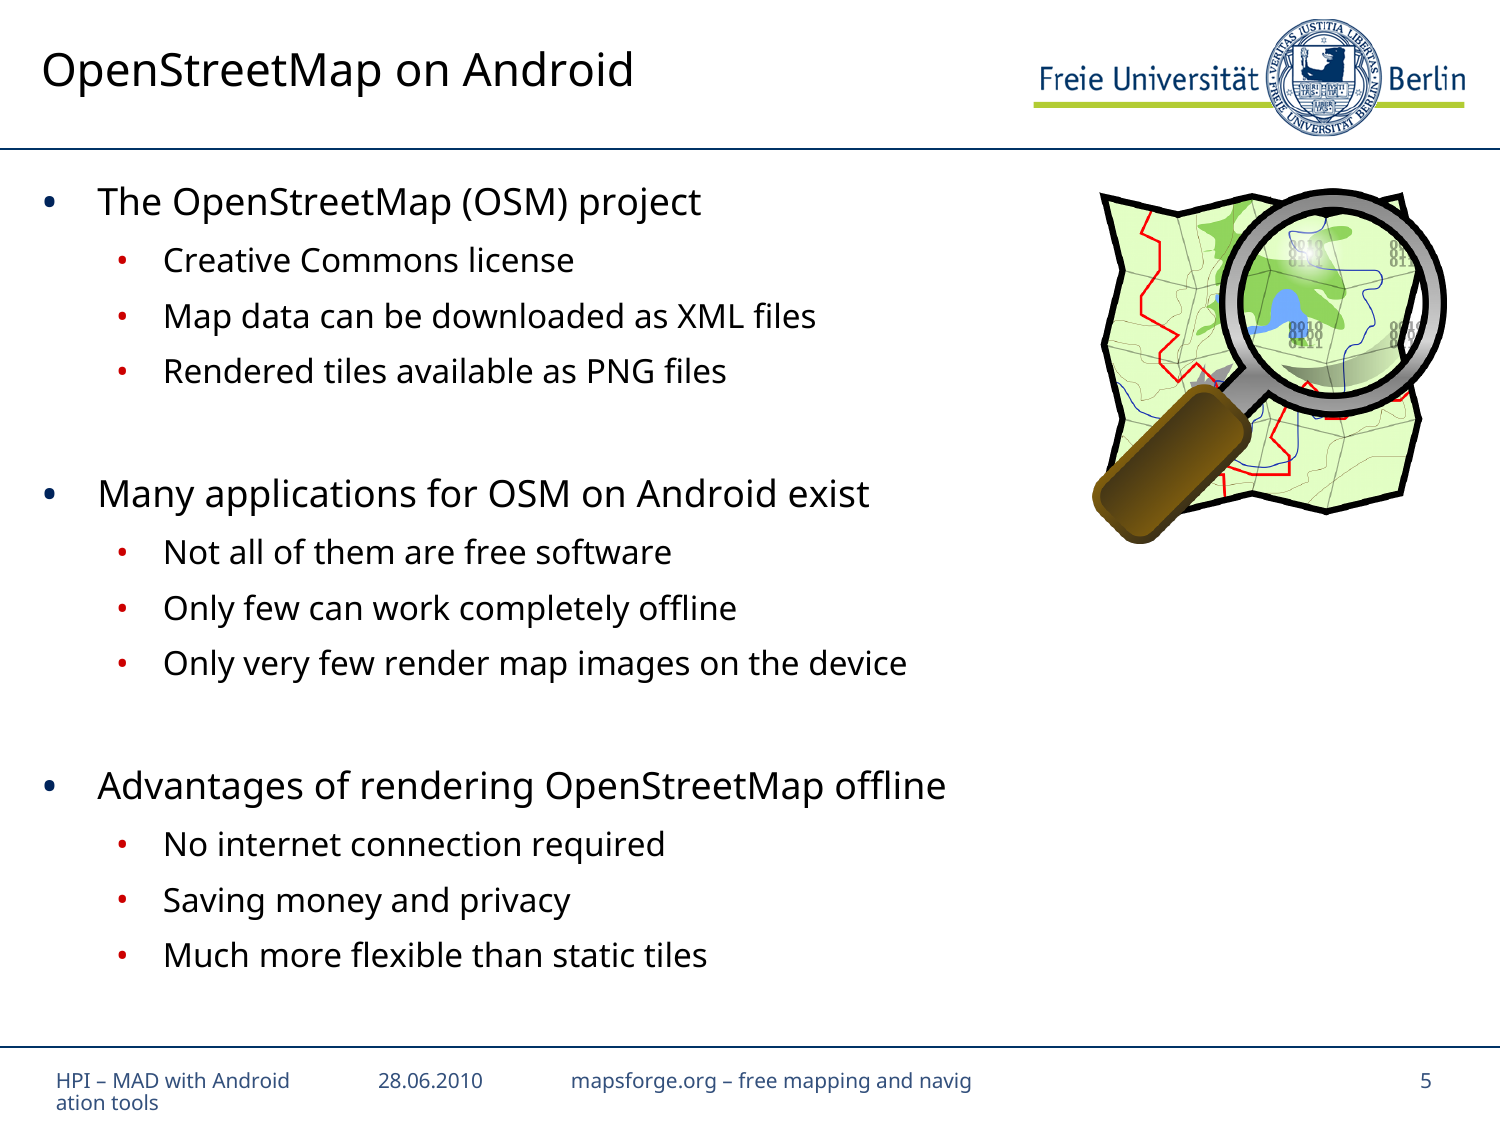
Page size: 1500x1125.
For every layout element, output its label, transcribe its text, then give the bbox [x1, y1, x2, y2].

picture [1092, 188, 1447, 544]
title OpenStreetMap on Android [41, 0, 1016, 138]
picture [1033, 19, 1470, 137]
list The OpenStreetMap (OSM) project Creative Commons license Map data can be downloaded as XML files Rendered tiles available as PNG files Many applications for OSM on Android exist Not all of them are free software Only few can work completely offline Only very few render map images on the device Advantages of rendering OpenStreetMap offline No internet connection required Saving money and privacy Much more flexible than static tiles [41, 175, 1447, 919]
